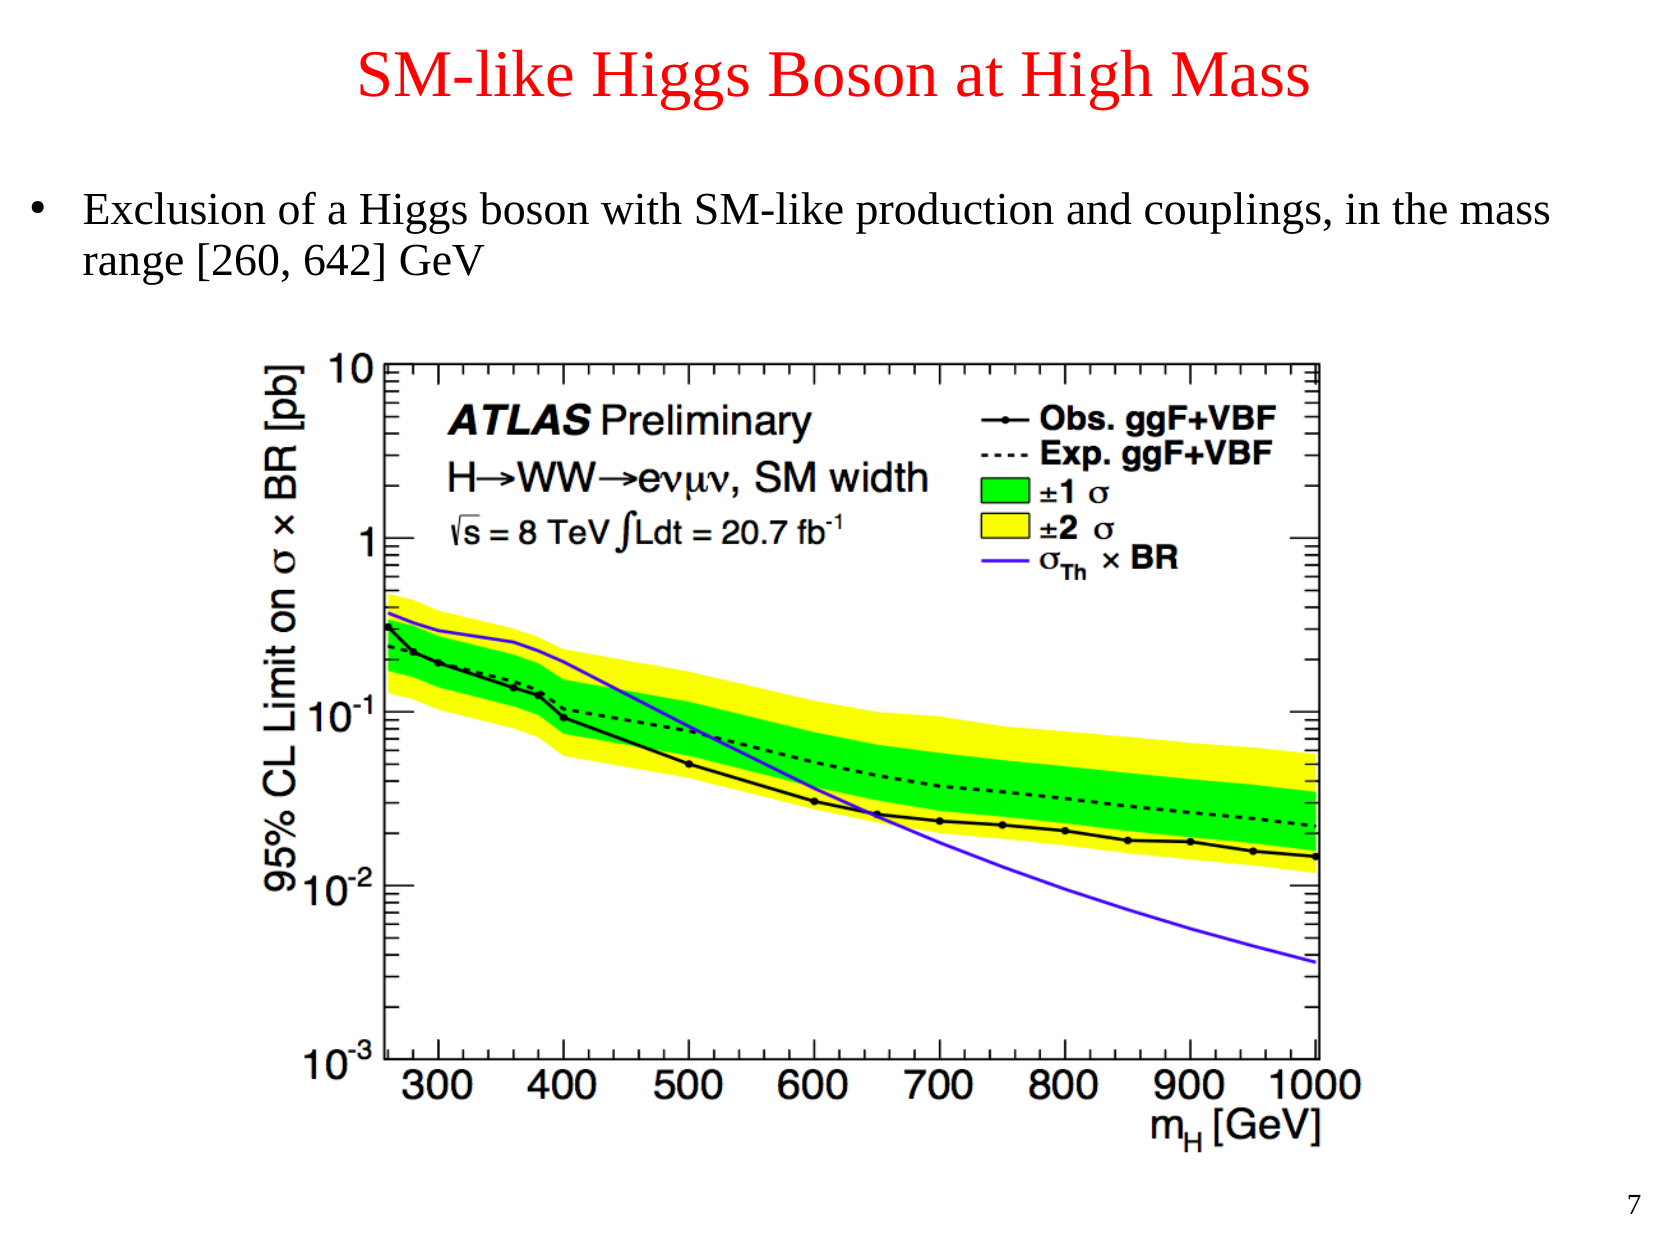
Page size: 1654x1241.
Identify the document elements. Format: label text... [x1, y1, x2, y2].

title SM-like Higgs Boson at High Mass [128, 5, 1541, 144]
picture [237, 338, 1387, 1167]
list Exclusion of a Higgs boson with SM-like production and couplings, in the mass range [260, 642] GeV [11, 103, 1647, 885]
